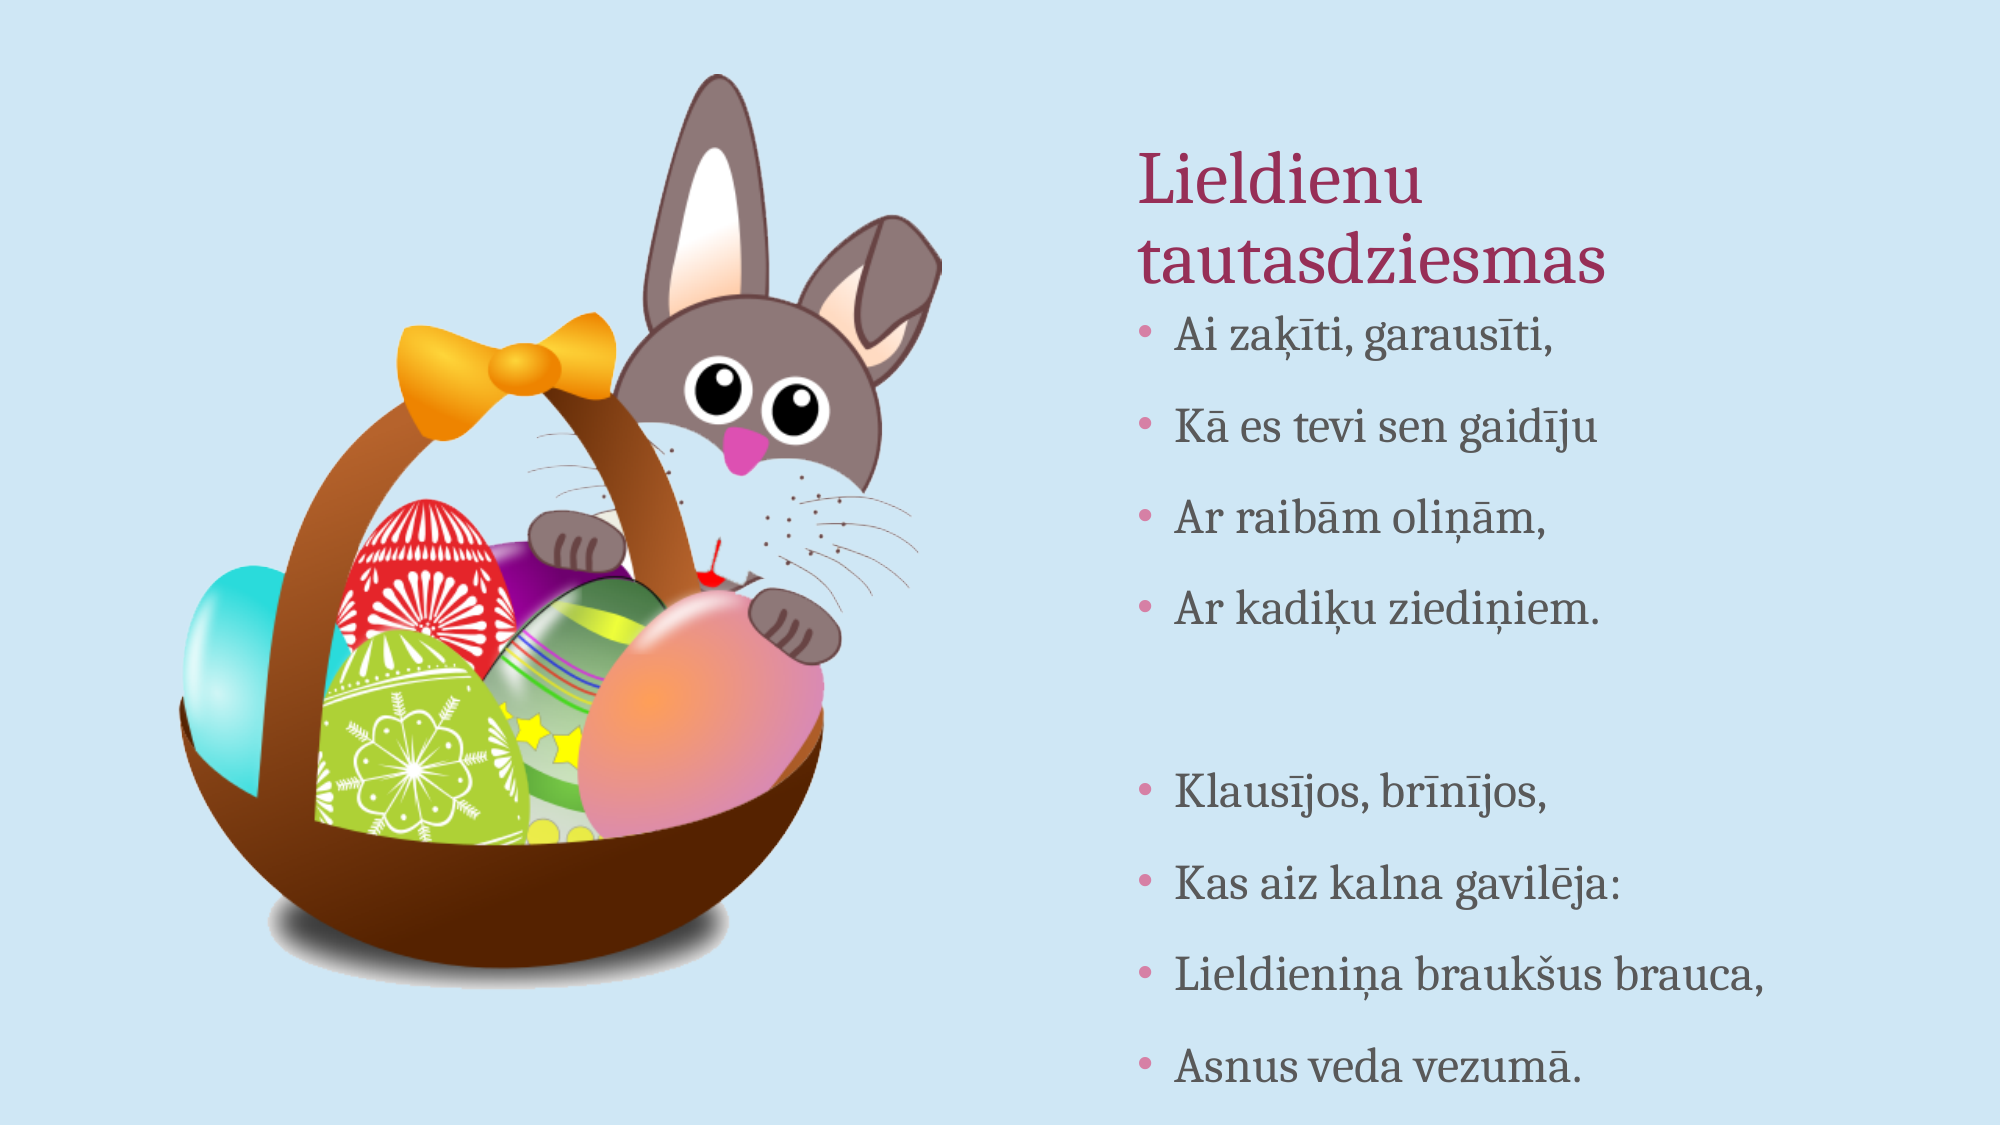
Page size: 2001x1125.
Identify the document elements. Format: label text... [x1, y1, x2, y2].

list Ai zaķīti, garausīti, Kā es tevi sen gaidīju Ar raibām oliņām, Ar kadiķu ziediņiem. Klausījos, brīnījos, Kas aiz kalna gavilēja: Lieldieniņa braukšus brauca, Asnus veda vezumā. [1122, 299, 1888, 1013]
title Lieldienu tautasdziesmas [1122, 130, 1888, 279]
picture [171, 74, 942, 1013]
